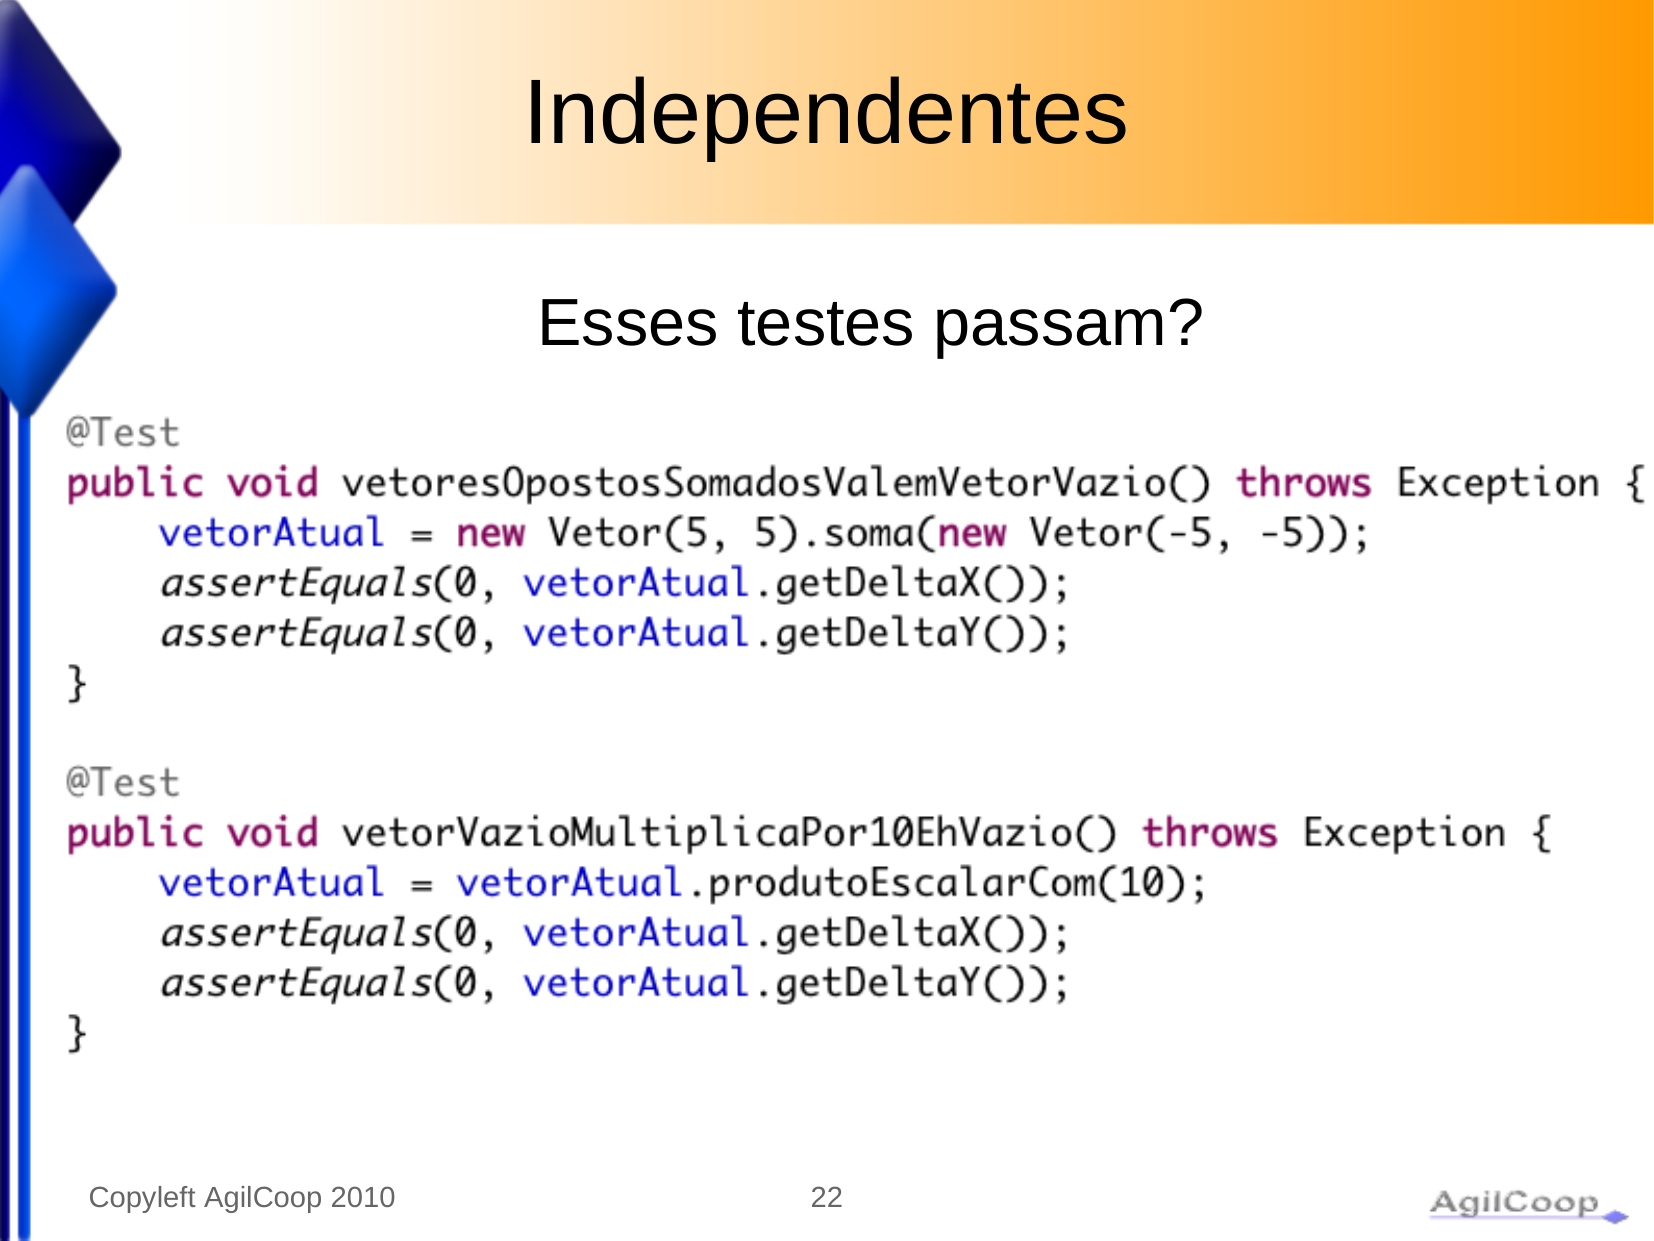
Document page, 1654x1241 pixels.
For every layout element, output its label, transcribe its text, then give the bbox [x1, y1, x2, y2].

text_box Esses testes passam? [177, 277, 1565, 370]
picture [0, 0, 1654, 1241]
title Independentes [82, 8, 1571, 216]
